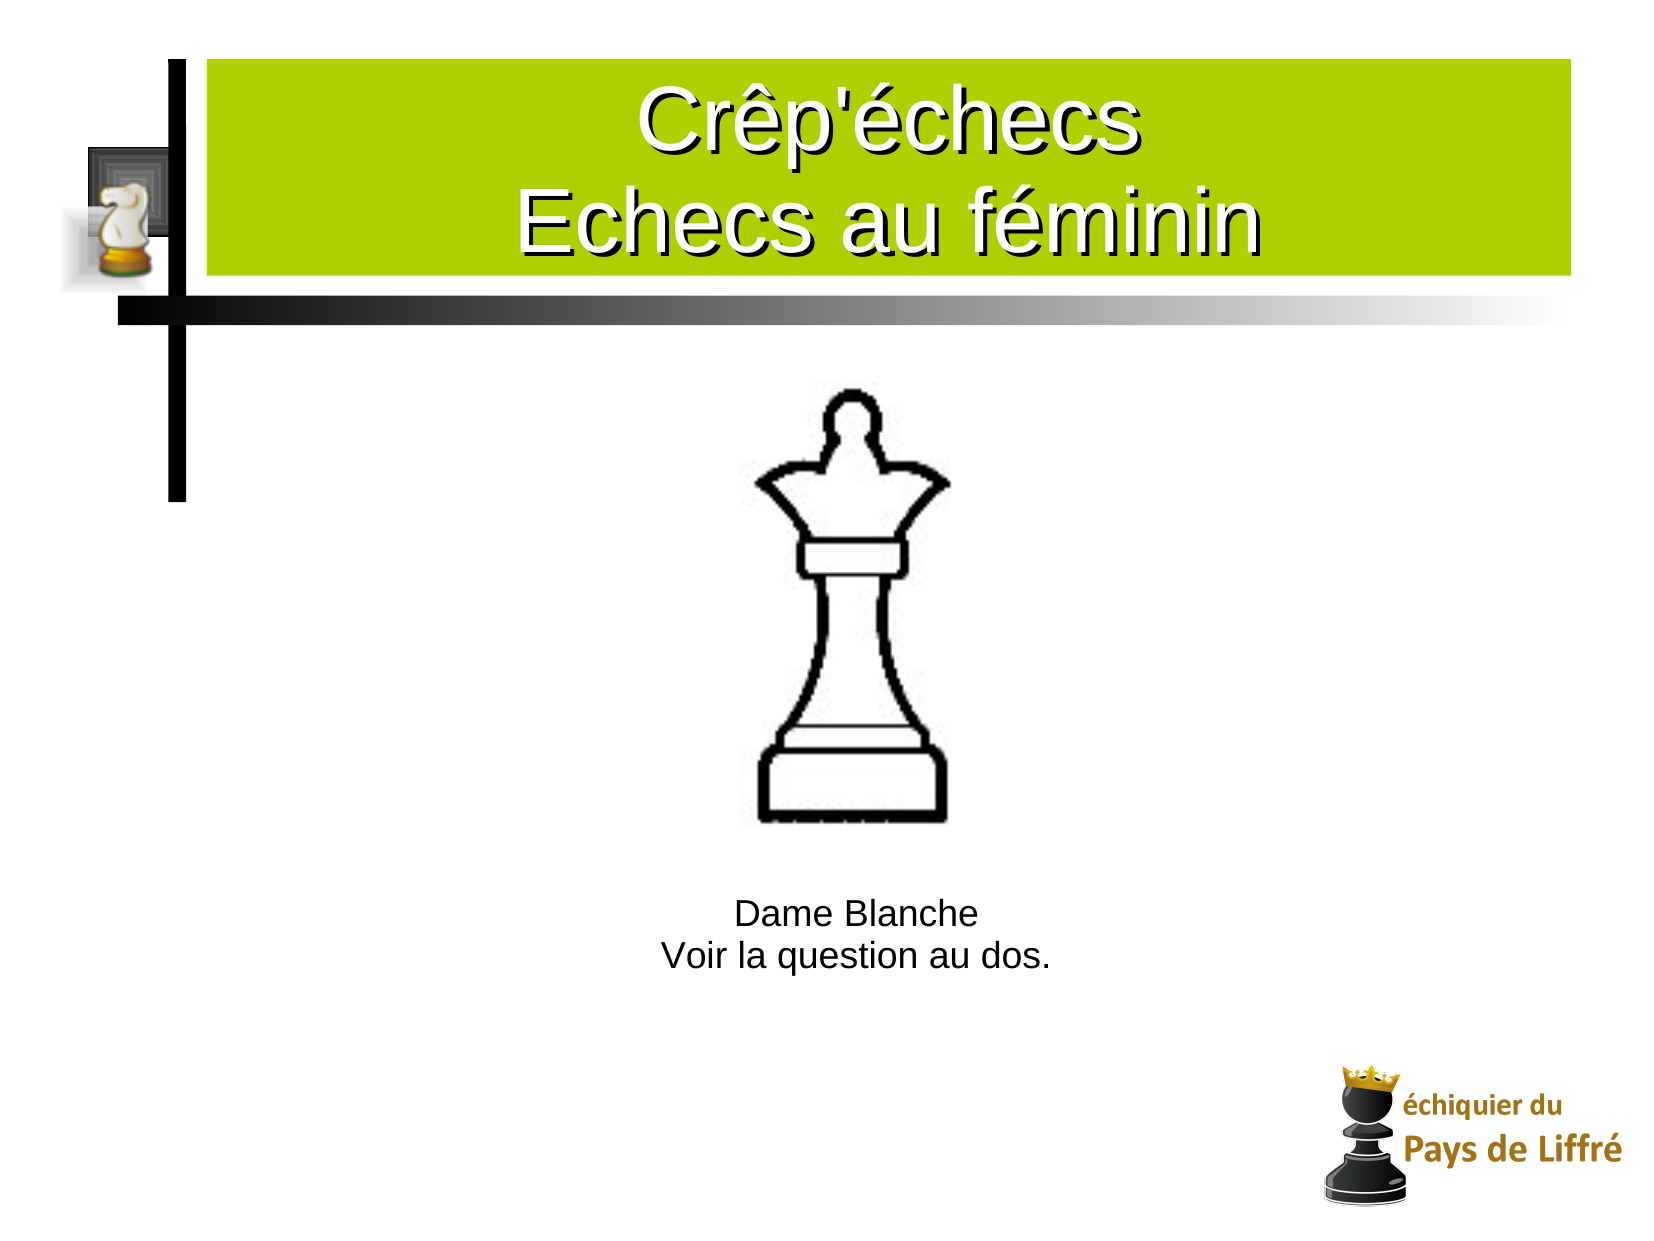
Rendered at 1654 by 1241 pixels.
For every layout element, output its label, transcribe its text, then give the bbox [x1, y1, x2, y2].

picture [1323, 1060, 1624, 1211]
text_box Dame Blanche Voir la question au dos. [324, 885, 1388, 985]
picture [738, 354, 975, 857]
picture [72, 177, 168, 282]
title Crêp'échecs Echecs au féminin [206, 59, 1571, 276]
